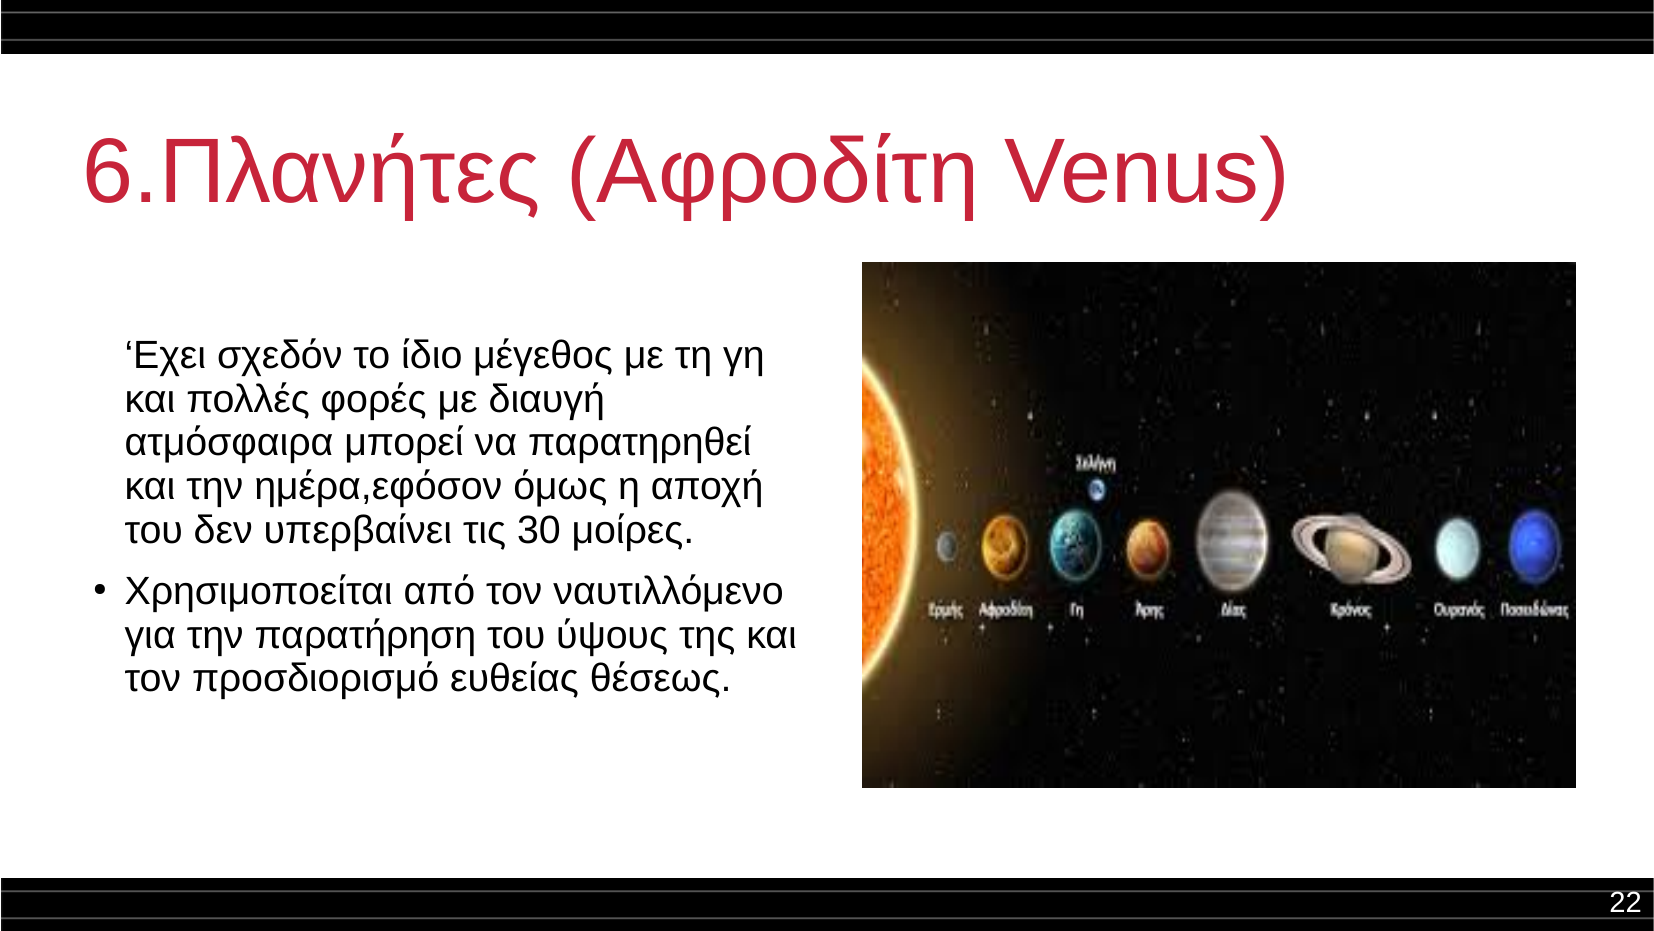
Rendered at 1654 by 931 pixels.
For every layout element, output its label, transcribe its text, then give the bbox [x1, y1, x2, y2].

picture [1, 878, 1654, 931]
list ‘Εχει σχεδόν το ίδιο μέγεθος με τη γη και πολλές φορές με διαυγή ατμόσφαιρα μπορεί να παρατηρηθεί και την ημέρα,εφόσον όμως η αποχή του δεν υπερβαίνει τις 30 μοίρες. Χρησιμοποείται από τον ναυτιλλόμενο για την παρατήρηση του ύψους της και τον προσδιορισμό ευθείας θέσεως. [82, 271, 809, 713]
title 6.Πλανήτες (Αφροδίτη Venus) [82, 92, 1571, 249]
picture [862, 262, 1576, 788]
picture [1, 0, 1654, 54]
